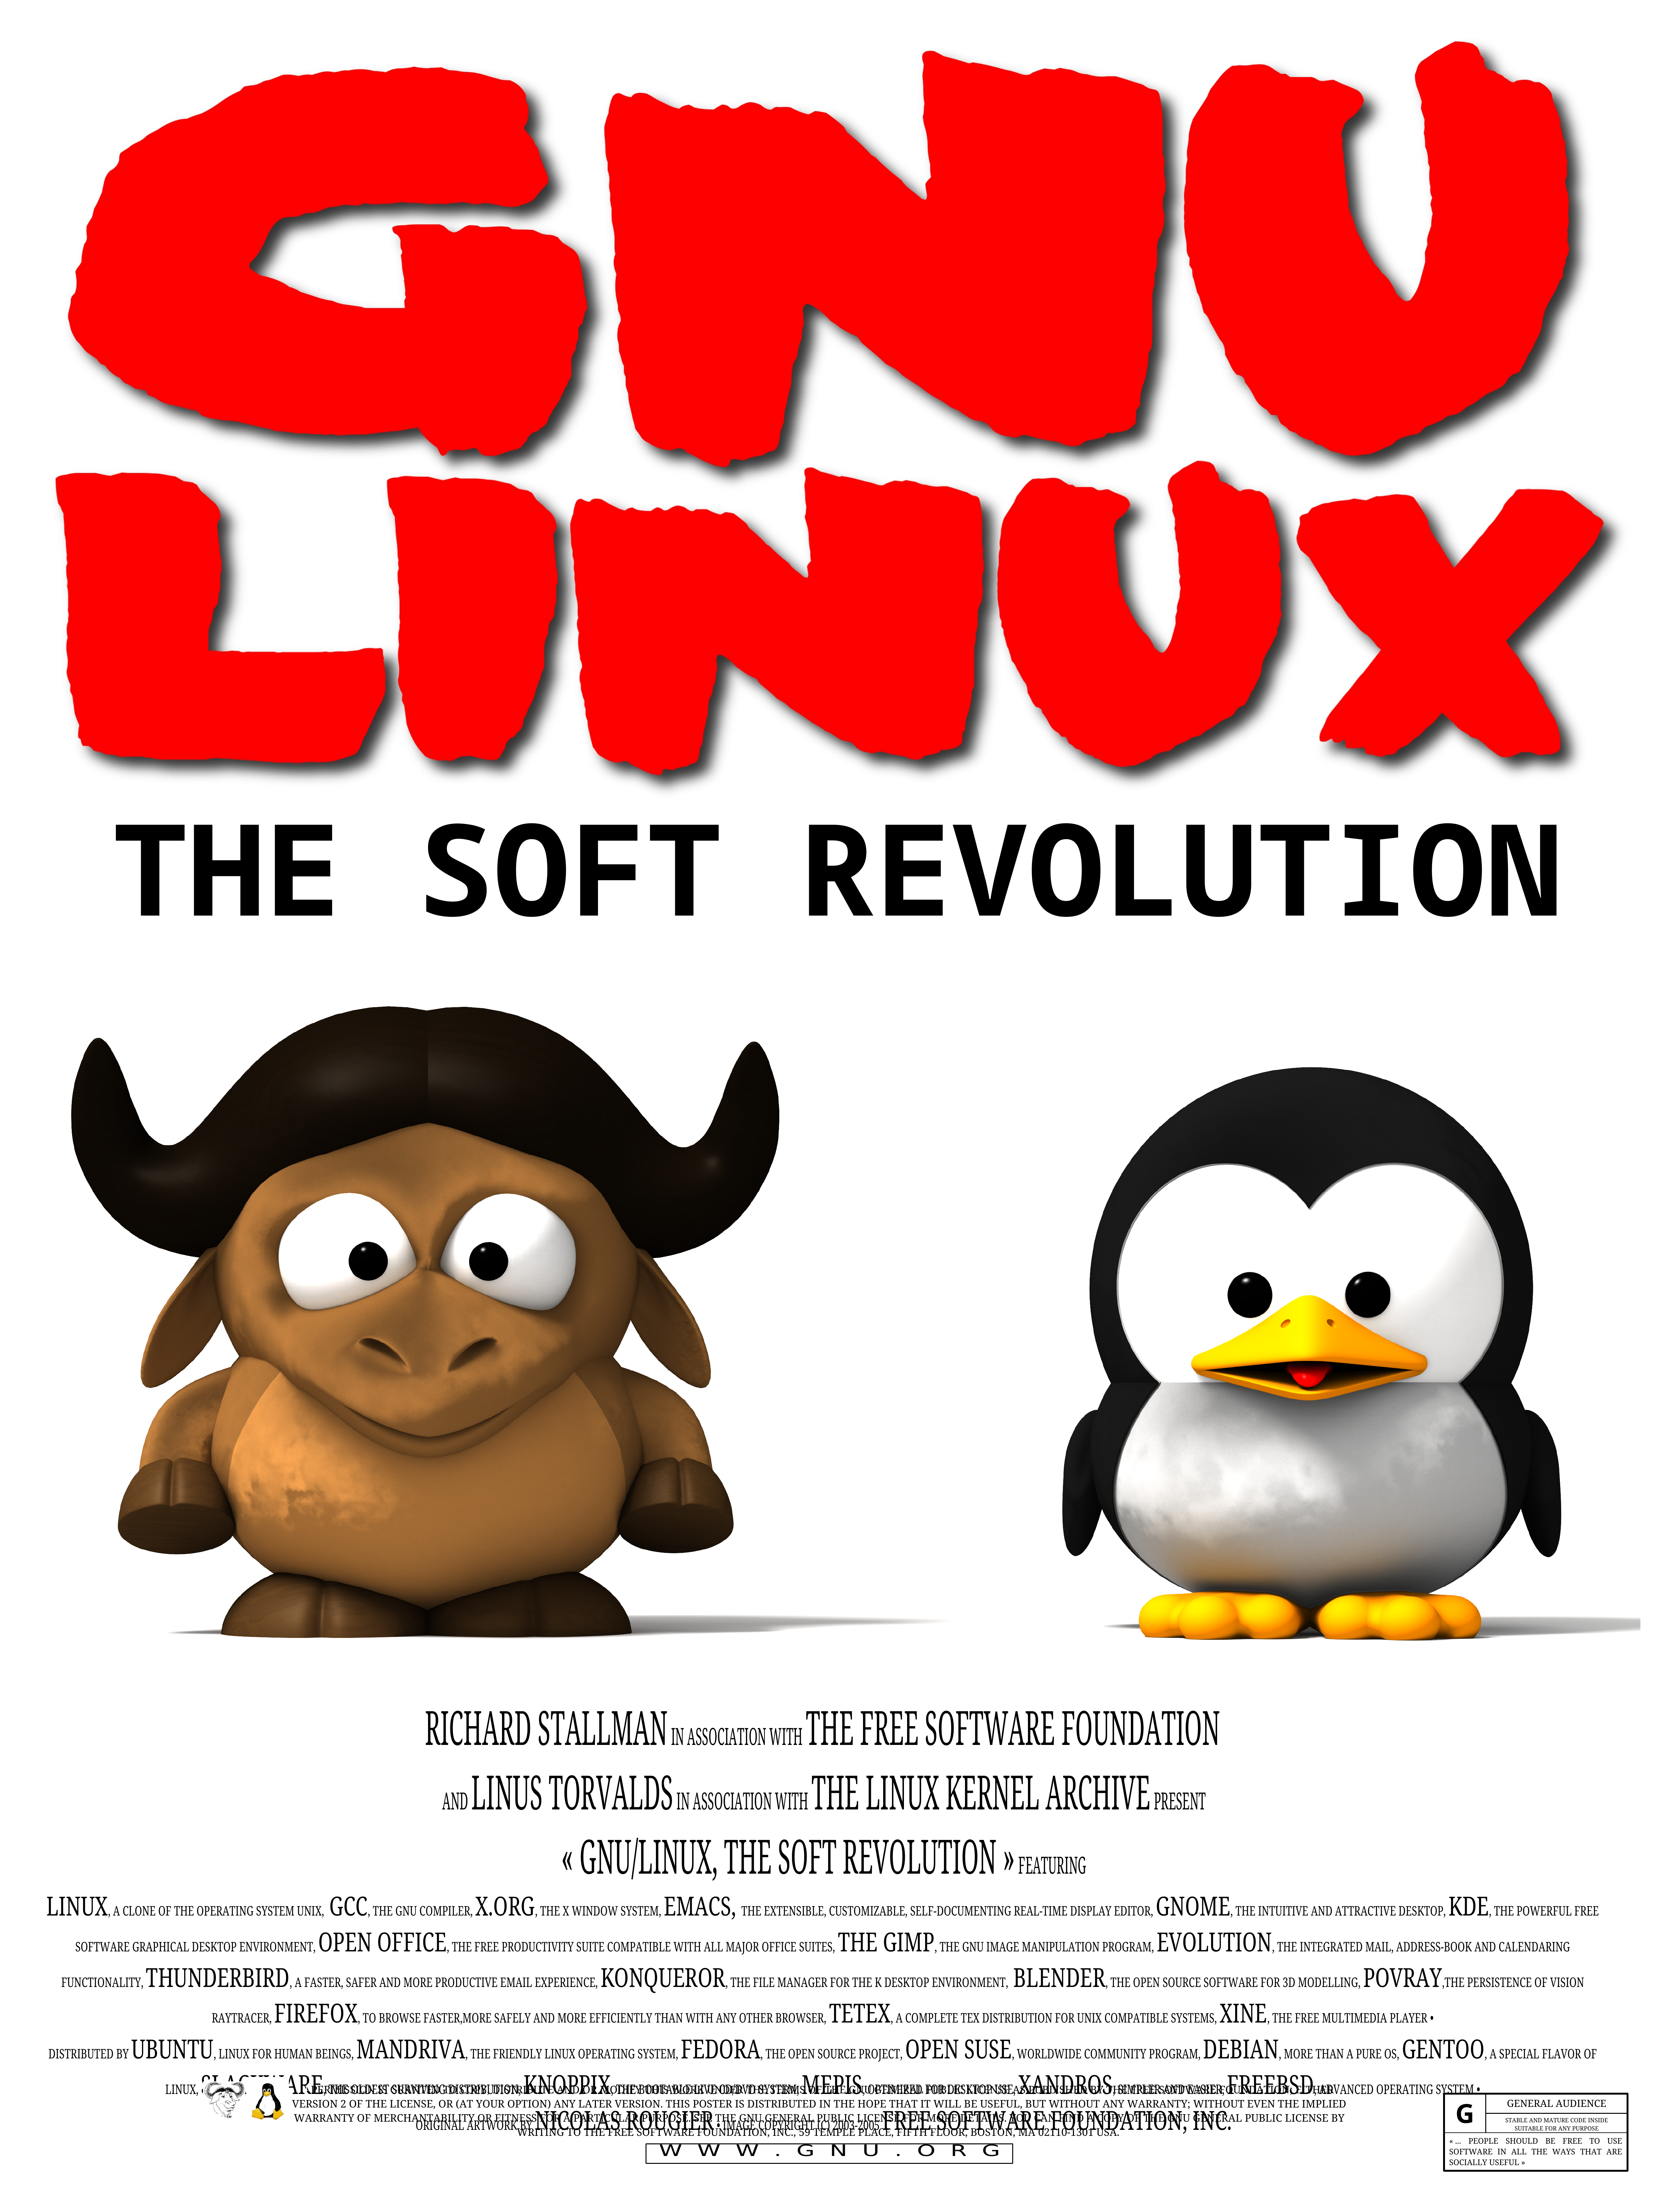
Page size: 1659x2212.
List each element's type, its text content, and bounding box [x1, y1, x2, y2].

text_box GENERAL AUDIENCE [1486, 2095, 1627, 2113]
text_box RICHARD STALLMAN IN ASSOCIATION WITH THE FREE SOFTWARE FOUNDATION AND LINUS TORVALDS IN ASSOCIATION WITH THE LINUX KERNEL ARCHIVE PRESENT « GNU/LINUX, THE SOFT REVOLUTION » FEATURING LINUX, A CLONE OF THE OPERATING SYSTEM UNIX, GCC, THE GNU COMPILER, X.ORG, THE X WINDOW SYSTEM, EMACS, THE EXTENSIBLE, CUSTOMIZABLE, SELF-DOCUMENTING REAL-TIME DISPLAY EDITOR, GNOME, THE INTUITIVE AND ATTRACTIVE DESKTOP, KDE, THE POWERFUL FREE SOFTWARE GRAPHICAL DESKTOP ENVIRONMENT, OPEN OFFICE, THE FREE PRODUCTIVITY SUITE COMPATIBLE WITH ALL MAJOR OFFICE SUITES, THE GIMP, THE GNU IMAGE MANIPULATION PROGRAM, EVOLUTION, THE INTEGRATED MAIL, ADDRESS-BOOK AND CALENDARING FUNCTIONALITY, THUNDERBIRD, A FASTER, SAFER AND MORE PRODUCTIVE EMAIL EXPERIENCE, KONQUEROR, THE FILE MANAGER FOR THE K DESKTOP ENVIRONMENT, BLENDER, THE OPEN SOURCE SOFTWARE FOR 3D MODELLING, POVRAY,THE PERSISTENCE OF VISION RAYTRACER, FIREFOX, TO BROWSE FASTER,MORE SAFELY AND MORE EFFICIENTLY THAN WITH ANY OTHER BROWSER, TETEX, A COMPLETE TEX DISTRIBUTION FOR UNIX COMPATIBLE SYSTEMS, XINE, THE FREE MULTIMEDIA PLAYER • DISTRIBUTED BY UBUNTU, LINUX FOR HUMAN BEINGS, MANDRIVA, THE FRIENDLY LINUX OPERATING SYSTEM, FEDORA, THE OPEN SOURCE PROJECT, OPEN SUSE, WORLDWIDE COMMUNITY PROGRAM, DEBIAN, MORE THAN A PURE OS, GENTOO, A SPECIAL FLAVOR OF LINUX, SLACKWARE, THE OLDEST SURVIVING DISTRIBUTION, KNOPPIX, THE BOOTABLE LIVE CD/DVD SYSTEM, MEPIS, OPTIMIZED FOR DESKTOP USE, XANDROS, SIMPLER AND EASIER, FREEBSD, ADVANCED OPERATING SYSTEM • ORIGINAL ARTWORK BY NICOLAS ROUGIER • IMAGE COPYRIGHT (C) 2003-2005 FREE SOFTWARE FOUNDATION, INC. [0, 1695, 1659, 2071]
picture [203, 2081, 245, 2119]
picture [19, 967, 1640, 1690]
text_box THE SOFT REVOLUTION [11, 777, 1659, 933]
picture [45, 31, 1636, 777]
text_box W W W . G N U . O R G [646, 2144, 1013, 2164]
text_box STABLE AND MATURE CODE INSIDE SUITABLE FOR ANY PURPOSE [1486, 2113, 1627, 2132]
text_box G [1445, 2095, 1486, 2132]
picture [246, 2077, 289, 2125]
text_box PPERMISSION IS GRANTED TO COPY, DISTRIBUTE AND/OR MODIFY THIS WORK UNDER THE TERMS OF THE GNU GENERAL PUBLIC LICENSE AS PUBLISHED BY THE FREE SOFTWARE FOUNDATION; EITHER VERSION 2 OF THE LICENSE, OR (AT YOUR OPTION) ANY LATER VERSION. THIS POSTER IS DISTRIBUTED IN THE HOPE THAT IT WILL BE USEFUL, BUT WITHOUT ANY WARRANTY; WITHOUT EVEN THE IMPLIED WARRANTY OF MERCHANTABILITY OR FITNESS FOR A PARTICULAR PURPOSE. SEE THE GNU GENERAL PUBLIC LICENSE FOR MORE DETAILS. YOU CAN FIND A COPY OF THE GNU GENERAL PUBLIC LICENSE BY WRITING TO THE FREE SOFTWARE FOUNDATION, INC., 59 TEMPLE PLACE, FIFTH FLOOR, BOSTON, MA 02110-1301 USA. [287, 2080, 1372, 2133]
text_box « ... PEOPLE SHOULD BE FREE TO USE SOFTWARE IN ALL THE WAYS THAT ARE SOCIALLY USEFUL » [1445, 2132, 1627, 2170]
